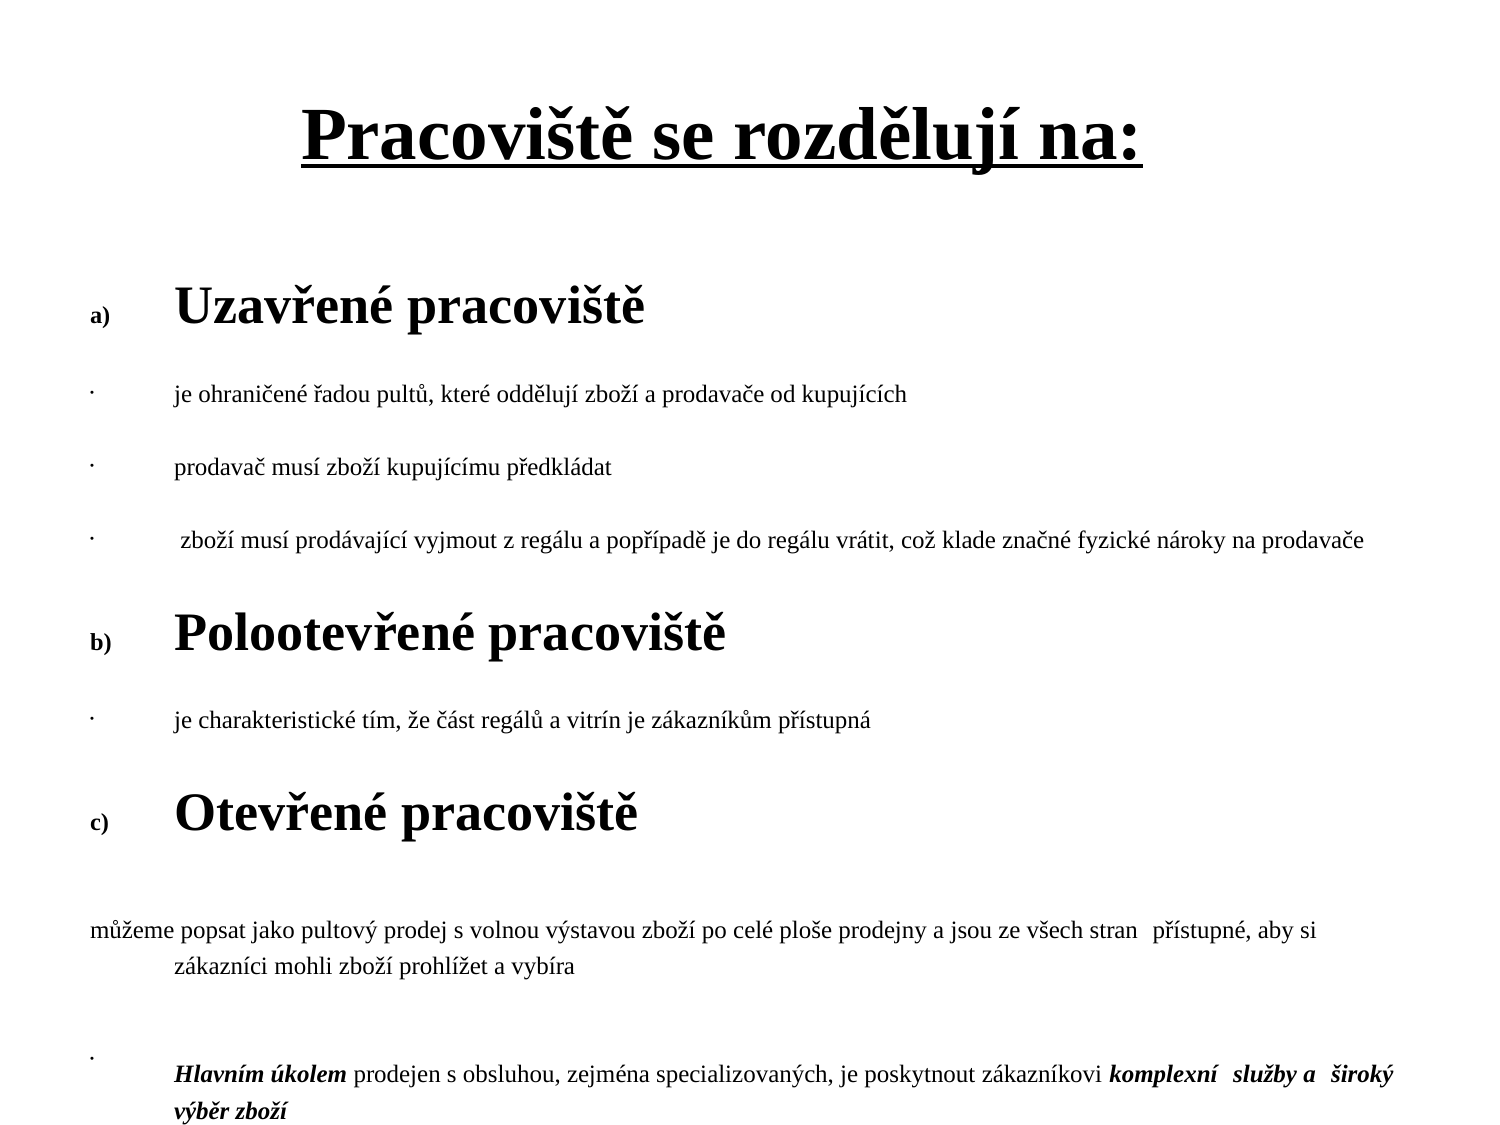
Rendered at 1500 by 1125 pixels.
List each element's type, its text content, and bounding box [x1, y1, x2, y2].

text_box Uzavřené pracoviště je ohraničené řadou pultů, které oddělují zboží a prodavače od kupujících prodavač musí zboží kupujícímu předkládat zboží musí prodávající vyjmout z regálu a popřípadě je do regálu vrátit, což klade značné fyzické nároky na prodavače Polootevřené pracoviště je charakteristické tím, že část regálů a vitrín je zákazníkům přístupná Otevřené pracoviště můžeme popsat jako pultový prodej s volnou výstavou zboží po celé ploše prodejny a jsou ze všech stran přístupné, aby si zákazníci mohli zboží prohlížet a vybíra Hlavním úkolem prodejen s obsluhou, zejména specializovaných, je poskytnout zákazníkovi komplexní služby a široký výběr zboží [75, 262, 1426, 1087]
title Pracoviště se rozdělují na: [47, 0, 1398, 403]
